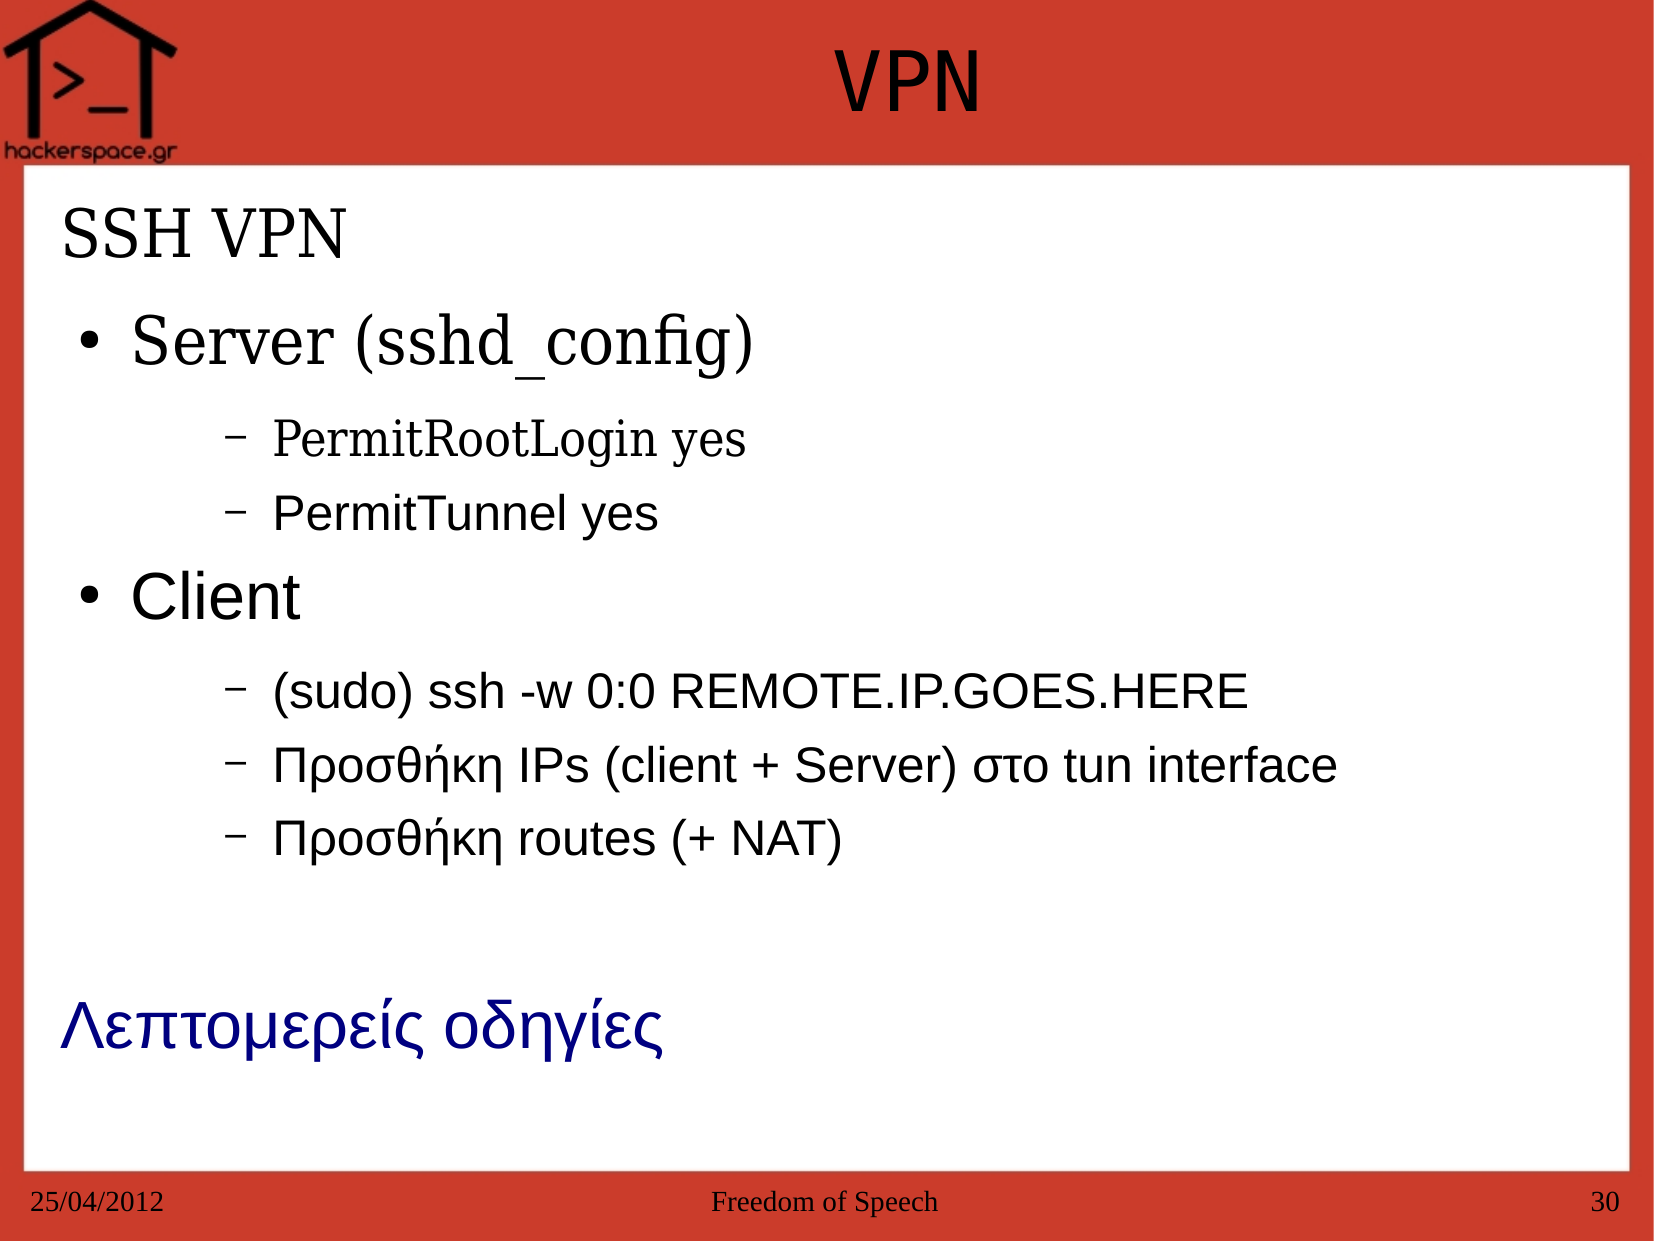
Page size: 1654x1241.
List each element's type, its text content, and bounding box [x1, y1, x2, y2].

list SSH VPN Server (sshd_config) PermitRootLogin yes PermitTunnel yes Client (sudo) ssh -w 0:0 REMOTE.IP.GOES.HERE Προσθήκη IPs (client + Server) στο tun interface Προσθήκη routes (+ ΝΑΤ) Λεπτομερείς οδηγίες [60, 195, 1591, 1141]
title VPN [195, 15, 1621, 151]
picture [0, 0, 1654, 1241]
